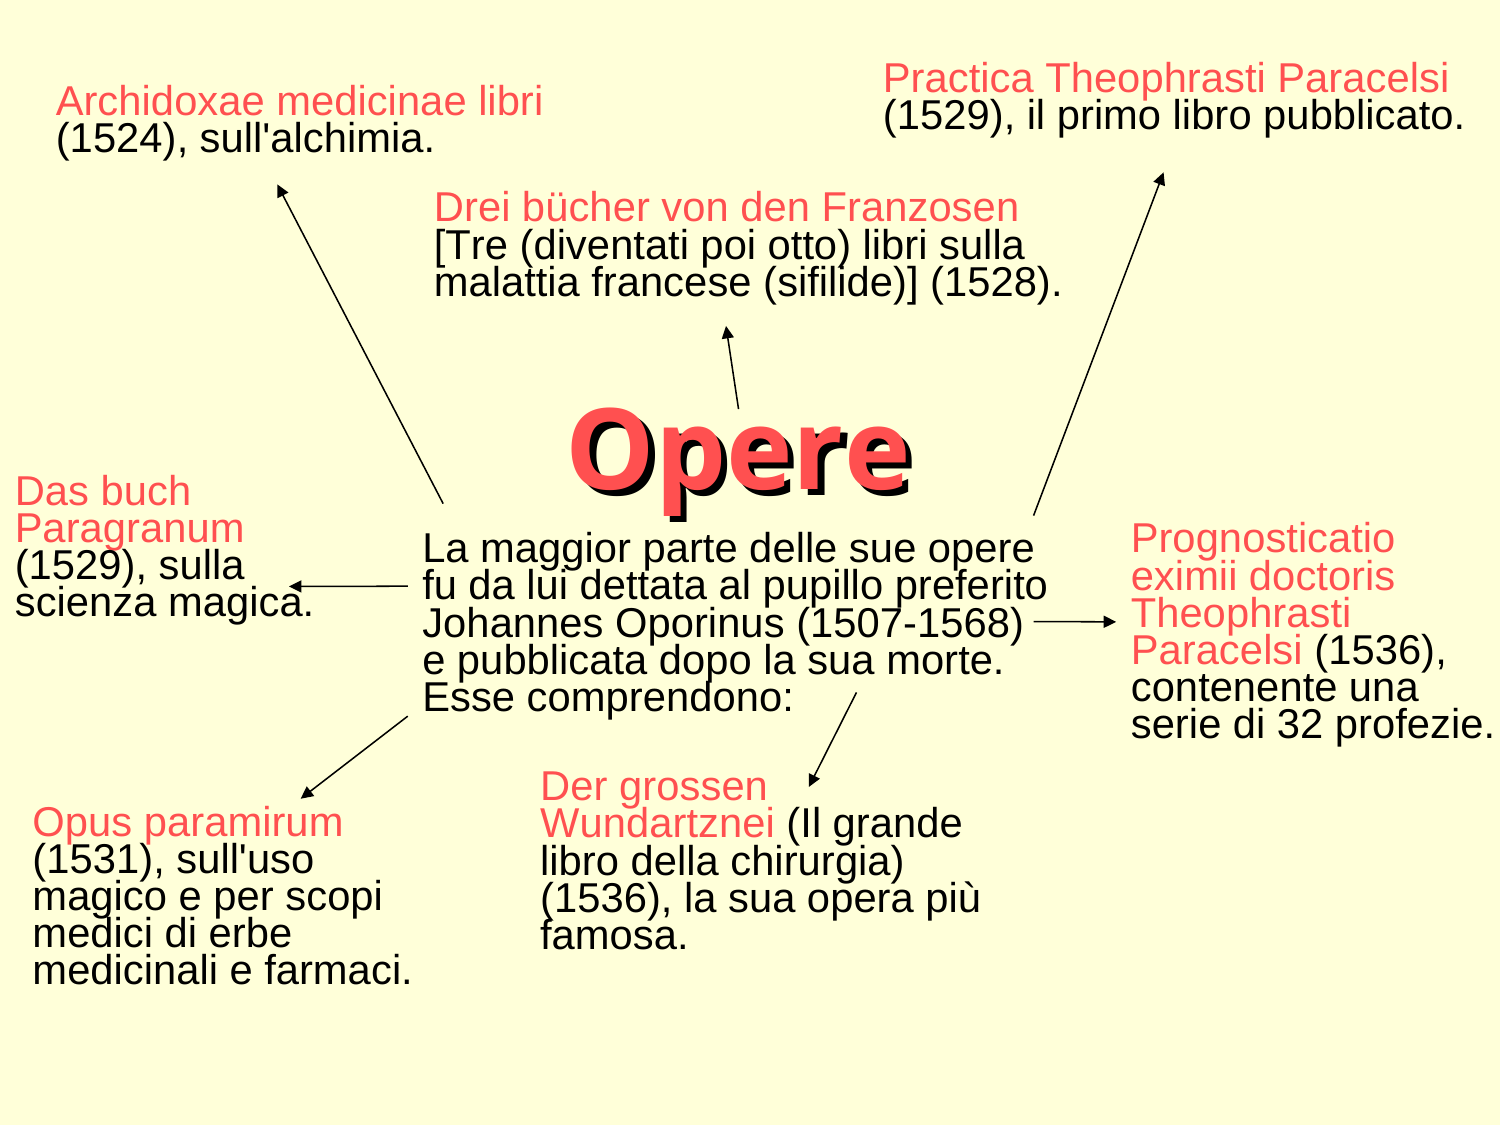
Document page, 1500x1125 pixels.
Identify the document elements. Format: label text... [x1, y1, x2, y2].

text_box Der grossen Wundartznei (Il grande libro della chirurgia)(1536), la sua opera più famosa. [525, 763, 1010, 1037]
text_box Drei bücher von den Franzosen [Tre (diventati poi otto) libri sulla malattia francese (sifilide)] (1528). [1085, 301, 1117, 384]
text_box Das buch Paragranum (1529), sulla scienza magica. [0, 467, 396, 705]
text_box Archidoxae medicinae libri (1524), sull'alchimia. [41, 78, 609, 241]
text_box Opus paramirum (1531), sull'uso magico e per scopi medici di erbe medicinali e farmaci. [17, 798, 443, 1073]
text_box Drei bücher von den Franzosen [Tre (diventati poi otto) libri sulla malattia francese (sifilide)] (1528). [419, 184, 1117, 384]
text_box Prognosticatio eximii doctoris Theophrasti Paracelsi (1536), contenente una serie di 32 profezie. [1116, 515, 1500, 827]
text_box Opere La maggior parte delle sue opere fu da lui dettata al pupillo preferito Johannes Oporinus (1507-1568) e pubblicata dopo la sua morte. Esse comprendono: [407, 361, 1069, 773]
text_box Practica Theophrasti Paracelsi (1529), il primo libro pubblicato. [868, 54, 1500, 217]
